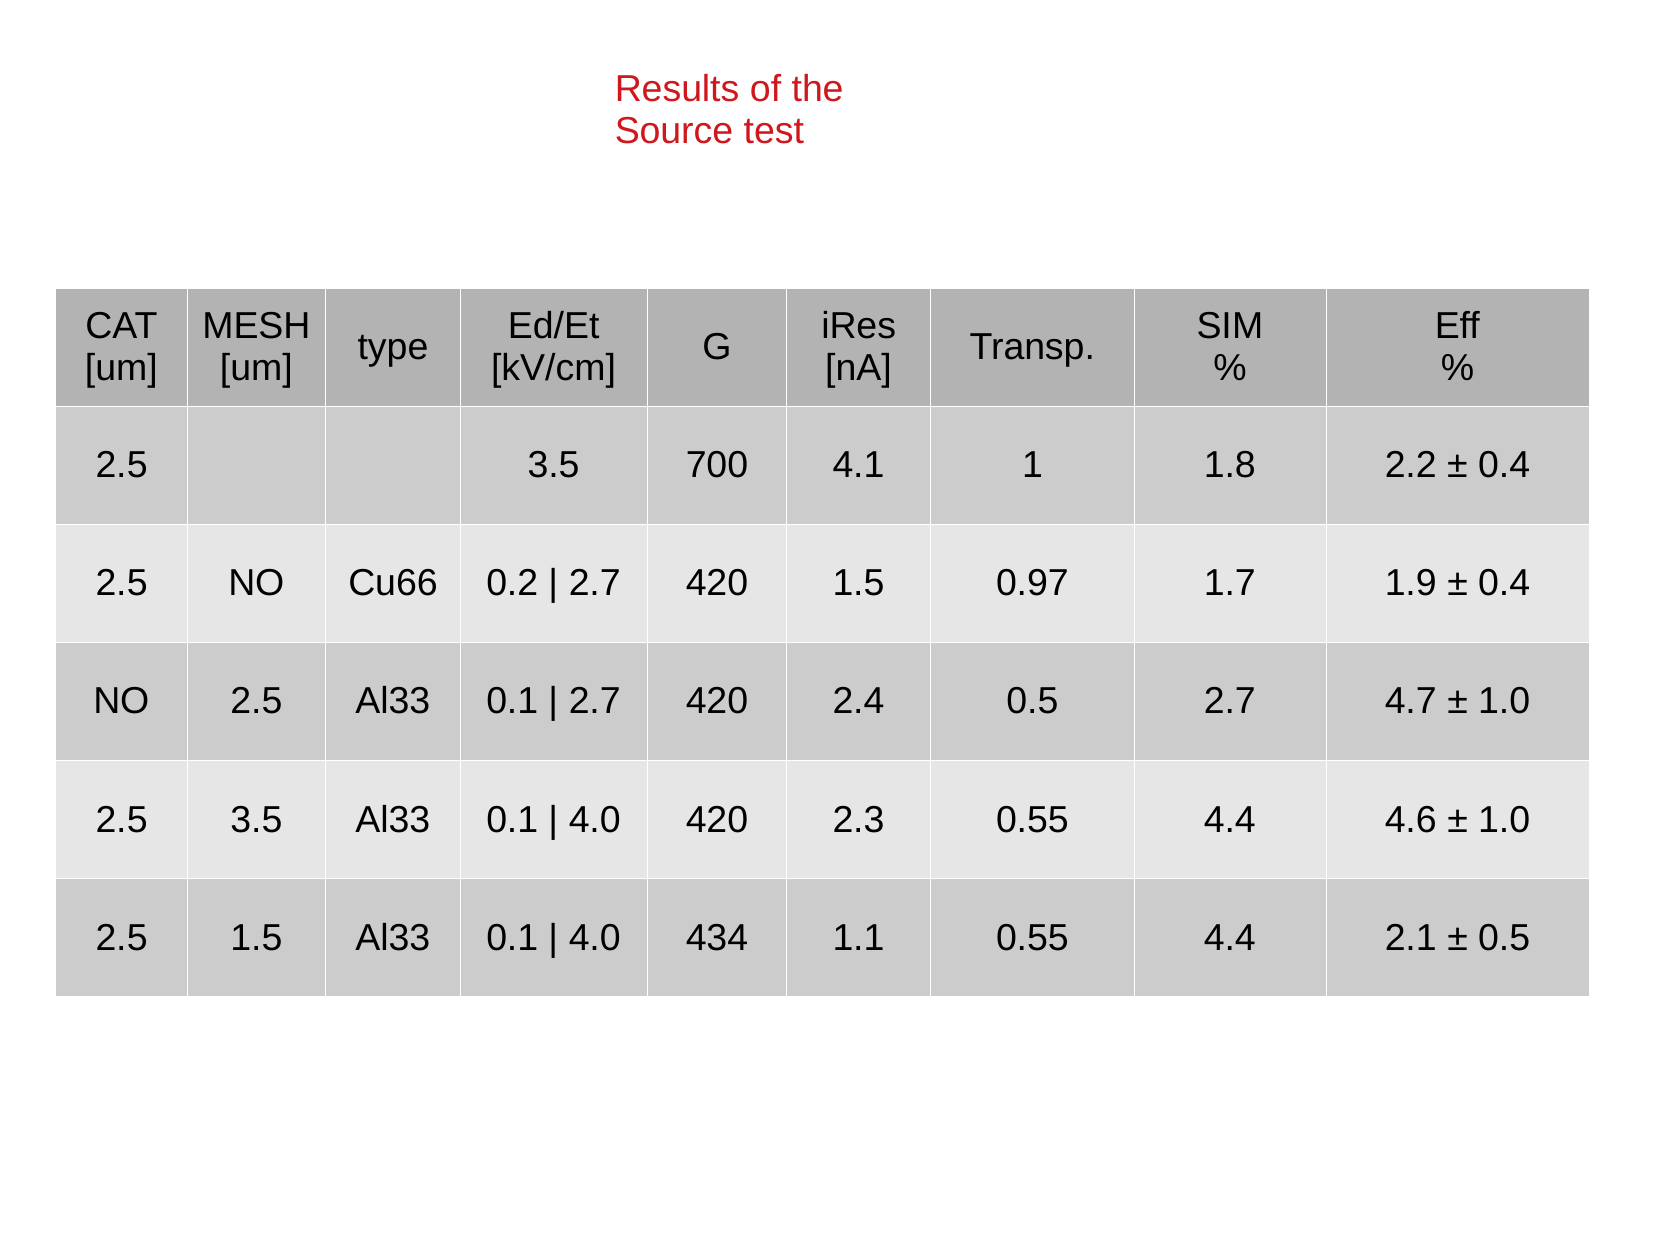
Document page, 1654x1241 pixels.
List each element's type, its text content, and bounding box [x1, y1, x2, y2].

table_cell Al33 [326, 643, 460, 760]
table_cell [326, 407, 460, 524]
table_cell 2.1 ± 0.5 [1327, 879, 1589, 996]
table_cell 0.1 | 2.7 [461, 643, 647, 760]
table_cell 3.5 [461, 407, 647, 524]
table_header Transp. [931, 289, 1134, 406]
table_cell [188, 407, 325, 524]
table_cell 4.4 [1135, 879, 1326, 996]
table_cell 0.1 | 4.0 [461, 761, 647, 878]
table_cell 2.5 [56, 761, 187, 878]
table_cell 1 [931, 407, 1134, 524]
table_cell 2.5 [188, 643, 325, 760]
table_cell 4.1 [787, 407, 930, 524]
table_cell 2.4 [787, 643, 930, 760]
table_cell 1.1 [787, 879, 930, 996]
table_header SIM % [1135, 289, 1326, 406]
table_cell 0.55 [931, 879, 1134, 996]
table_cell 0.55 [931, 761, 1134, 878]
table_cell 2.5 [56, 407, 187, 524]
table_cell 3.5 [188, 761, 325, 878]
table_cell NO [56, 643, 187, 760]
table_cell 0.5 [931, 643, 1134, 760]
table_cell 0.1 | 4.0 [461, 879, 647, 996]
table_header CAT [um] [56, 289, 187, 406]
table_cell Al33 [326, 761, 460, 878]
table_cell 4.4 [1135, 761, 1326, 878]
table_cell Cu66 [326, 525, 460, 642]
table_header type [326, 289, 460, 406]
table_cell 4.6 ± 1.0 [1327, 761, 1589, 878]
table_header G [648, 289, 786, 406]
table_cell 2.7 [1135, 643, 1326, 760]
table_cell 420 [648, 525, 786, 642]
table_cell 420 [648, 643, 786, 760]
table_cell 2.5 [56, 525, 187, 642]
table_header iRes [nA] [787, 289, 930, 406]
table_cell 1.8 [1135, 407, 1326, 524]
table_header Eff % [1327, 289, 1589, 406]
table_cell 0.97 [931, 525, 1134, 642]
table_cell 1.9 ± 0.4 [1327, 525, 1589, 642]
table_cell 4.7 ± 1.0 [1327, 643, 1589, 760]
table_cell 420 [648, 761, 786, 878]
table_cell NO [188, 525, 325, 642]
table_header MESH [um] [188, 289, 325, 406]
table_cell 0.2 | 2.7 [461, 525, 647, 642]
table_header Ed/Et [kV/cm] [461, 289, 647, 406]
text_box Results of the Source test [600, 60, 946, 159]
table_cell 2.5 [56, 879, 187, 996]
table_cell 2.3 [787, 761, 930, 878]
table_cell 1.7 [1135, 525, 1326, 642]
table_cell 2.2 ± 0.4 [1327, 407, 1589, 524]
table_cell 700 [648, 407, 786, 524]
table_cell 434 [648, 879, 786, 996]
table_cell 1.5 [787, 525, 930, 642]
table_cell 1.5 [188, 879, 325, 996]
table_cell Al33 [326, 879, 460, 996]
